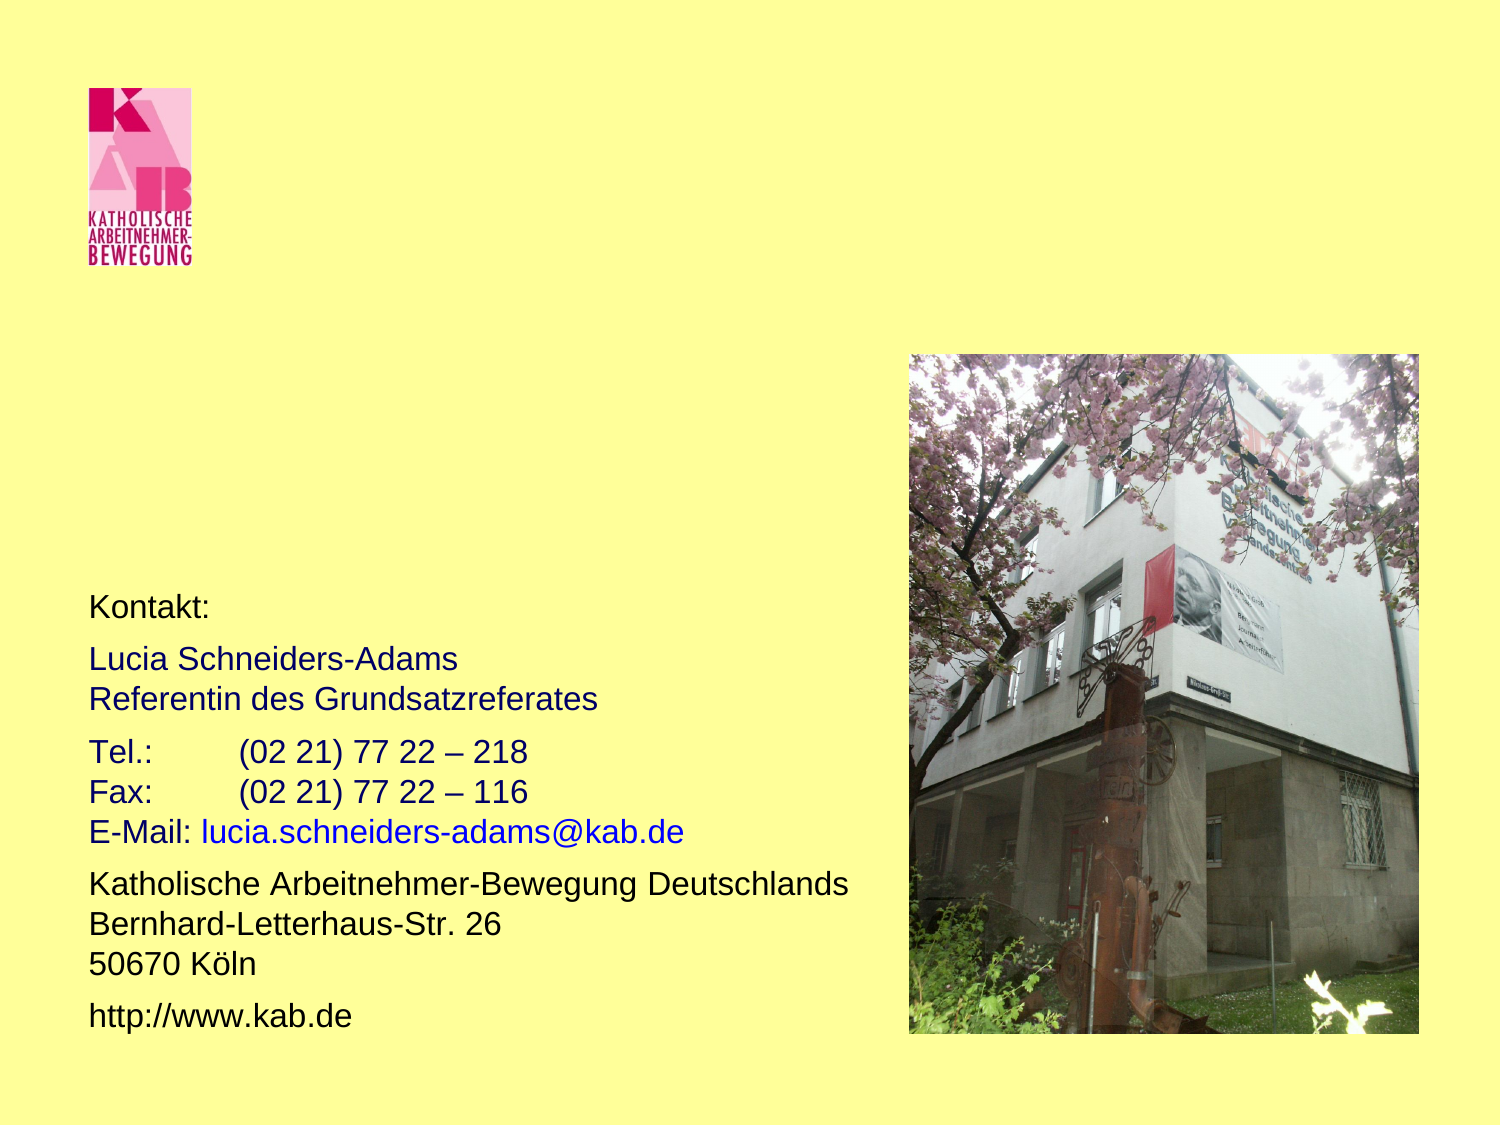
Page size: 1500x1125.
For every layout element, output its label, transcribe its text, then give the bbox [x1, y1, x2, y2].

picture [909, 354, 1419, 1034]
picture [88, 88, 192, 266]
text_box Kontakt: Lucia Schneiders-Adams Referentin des Grundsatzreferates Tel.: (02 21) 77 22 – 218 Fax: (02 21) 77 22 – 116 E-Mail: lucia.schneiders-adams@kab.de Katholische Arbeitnehmer-Bewegung Deutschlands Bernhard-Letterhaus-Str. 26 50670 Köln http://www.kab.de [88, 354, 909, 1034]
